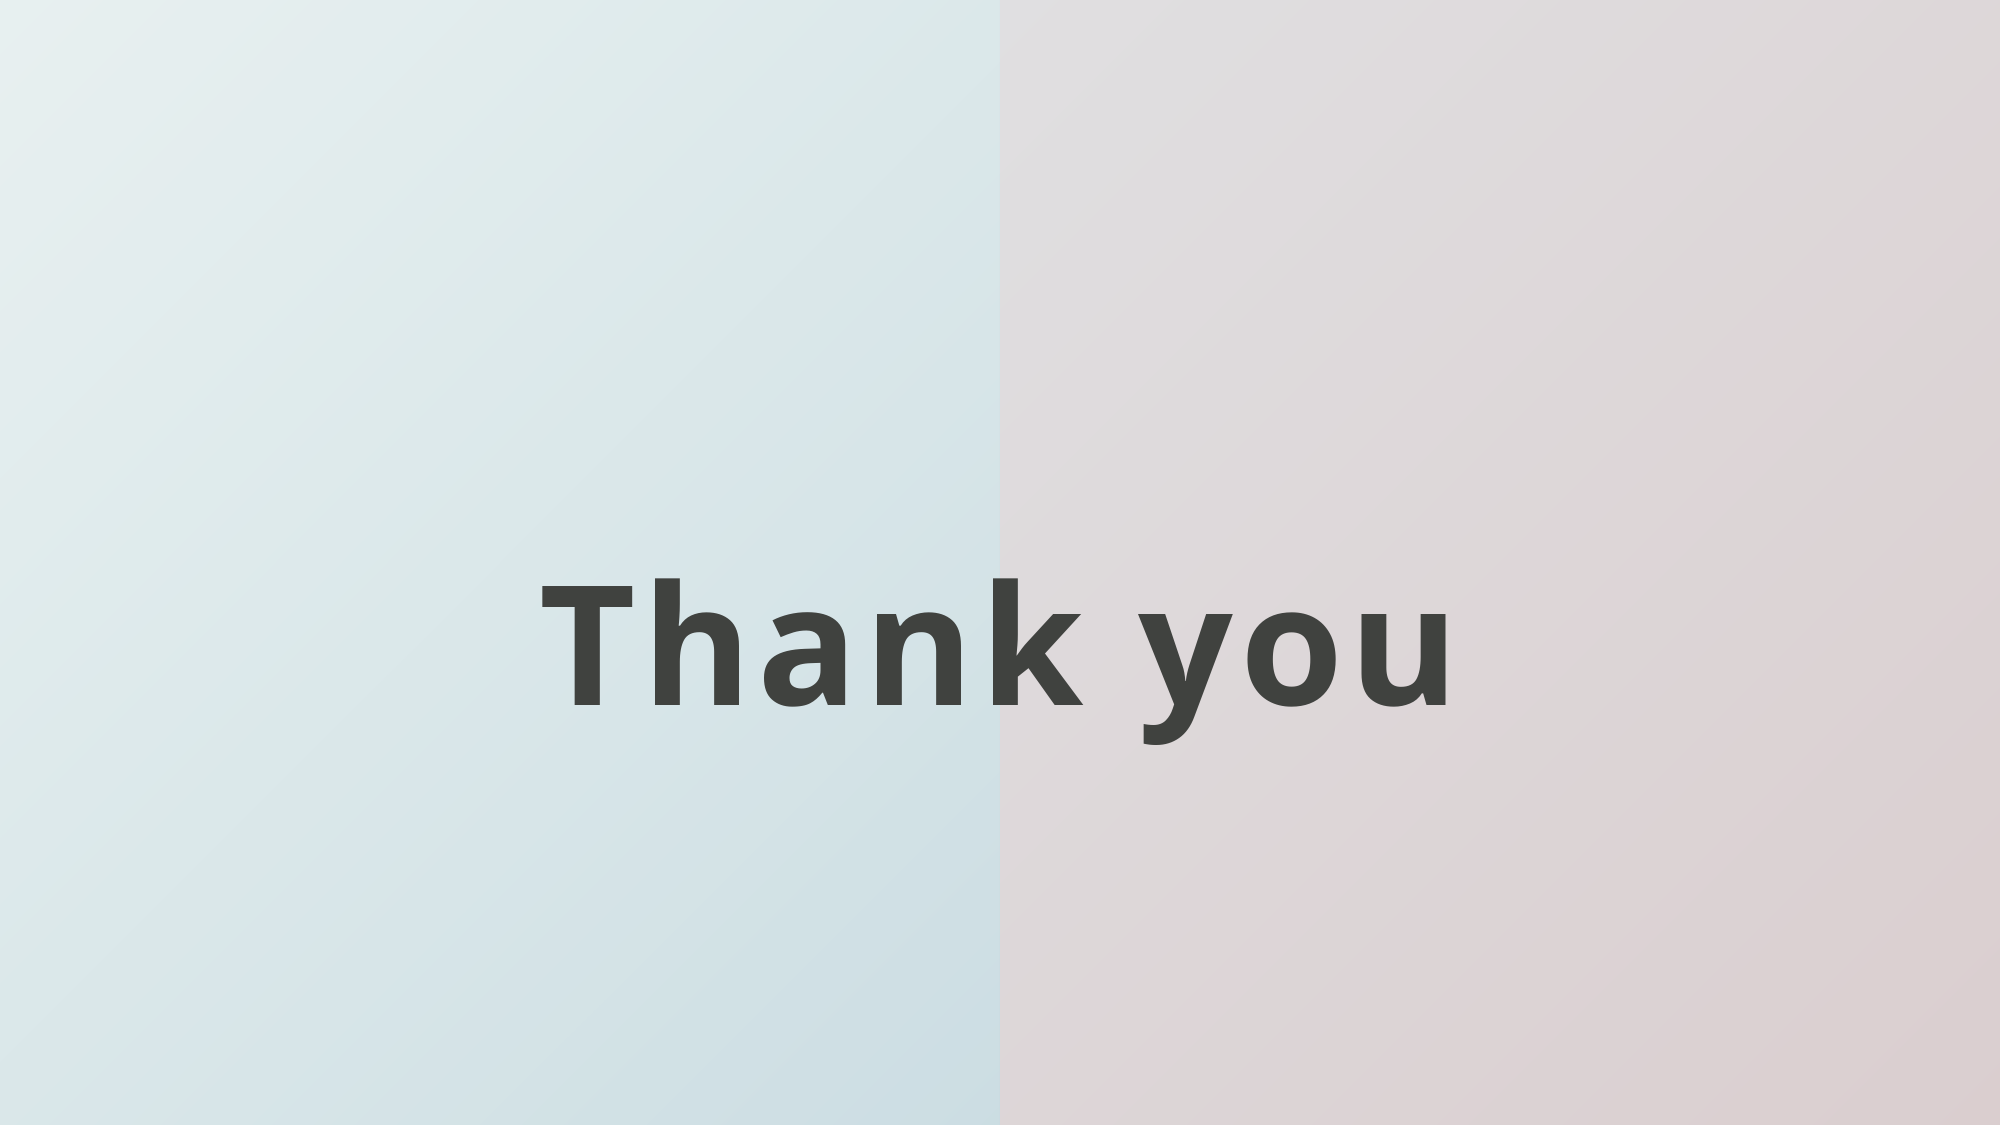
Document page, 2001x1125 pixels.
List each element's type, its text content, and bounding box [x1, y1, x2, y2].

text_box Thank you [500, 531, 1500, 747]
text_box [0, 0, 2000, 1125]
